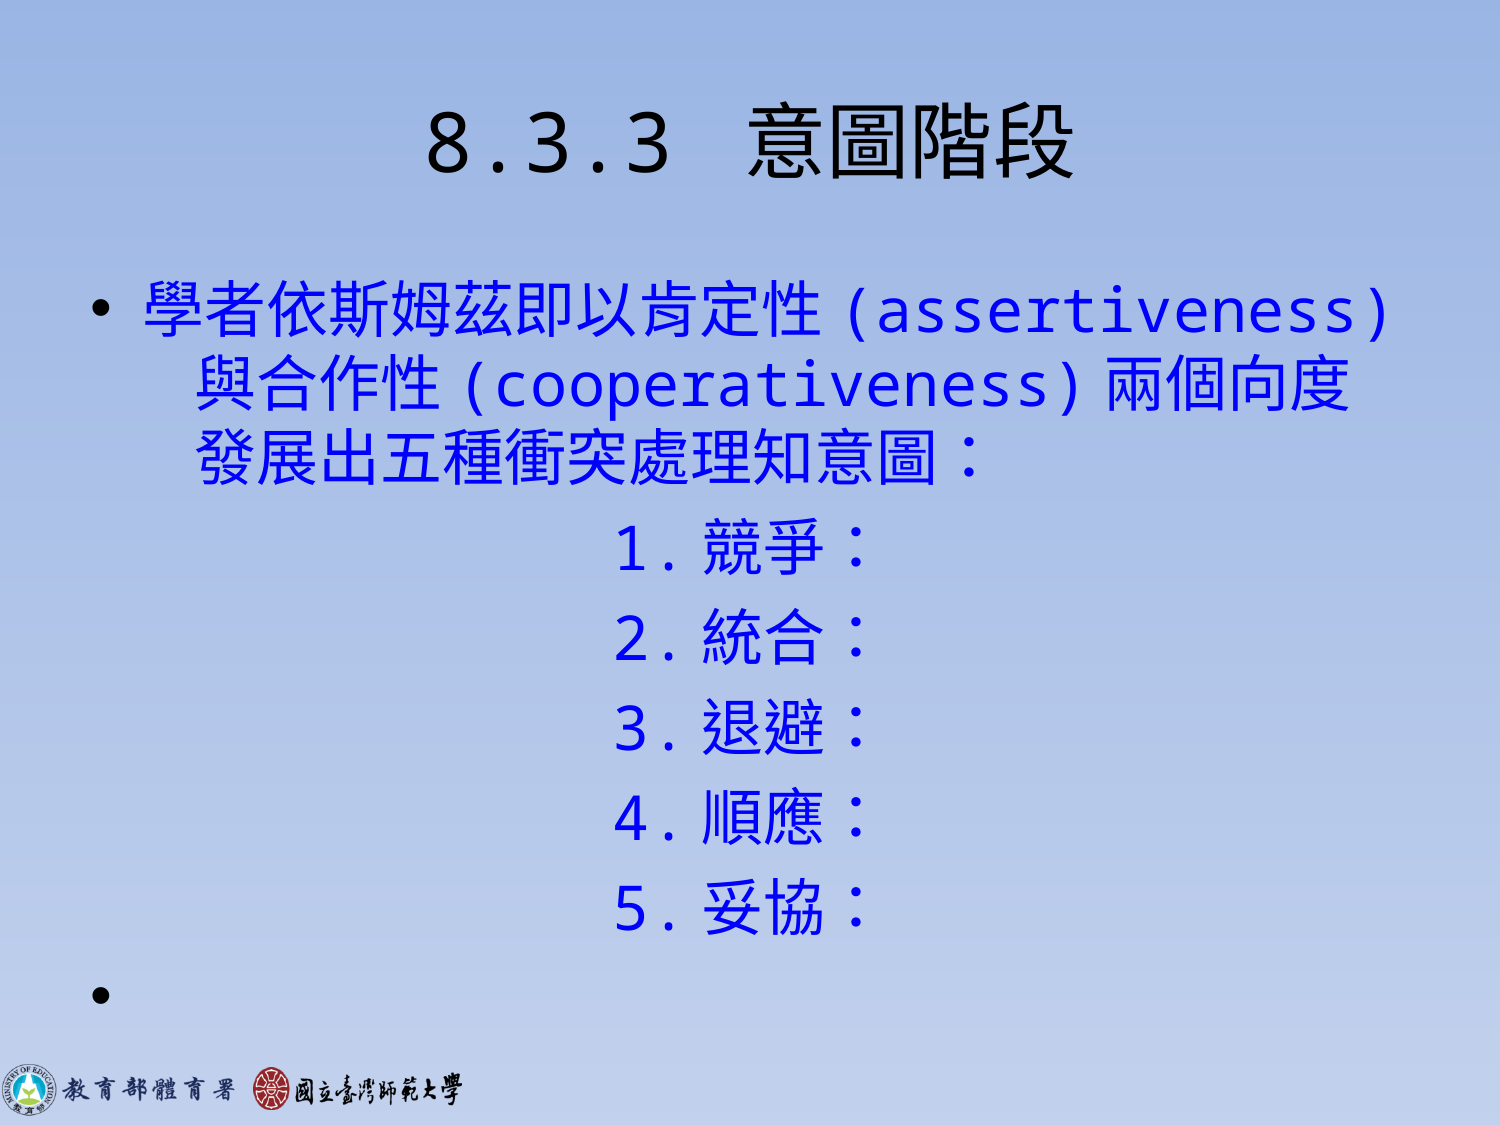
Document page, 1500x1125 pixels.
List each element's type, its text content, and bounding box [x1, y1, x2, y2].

title 8.3.3 意圖階段 [75, 45, 1426, 233]
list 學者依斯姆茲即以肯定性(assertiveness)與合作性(cooperativeness)兩個向度發展出五種衝突處理知意圖： 1.競爭： 2.統合： 3.退避： 4.順應： 5.妥協： [75, 262, 1426, 1005]
